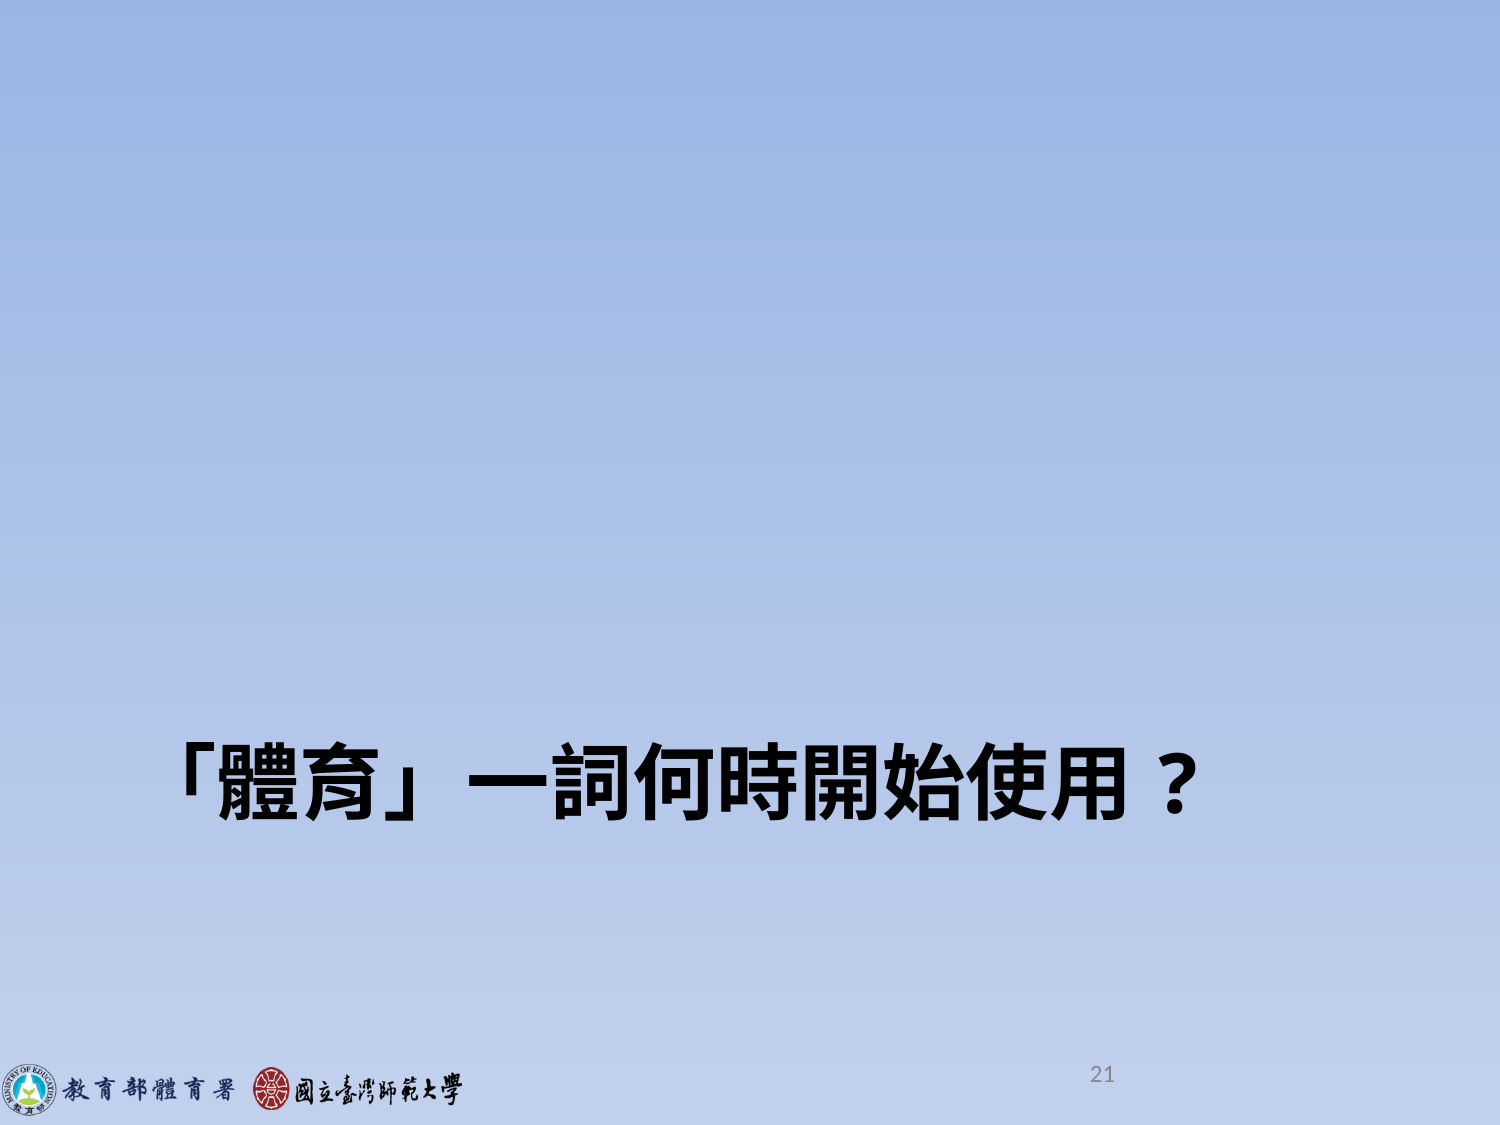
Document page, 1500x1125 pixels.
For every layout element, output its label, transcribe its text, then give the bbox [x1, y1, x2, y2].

title 「體育」一詞何時開始使用? [118, 722, 1394, 947]
text_box [1074, 1042, 1426, 1103]
